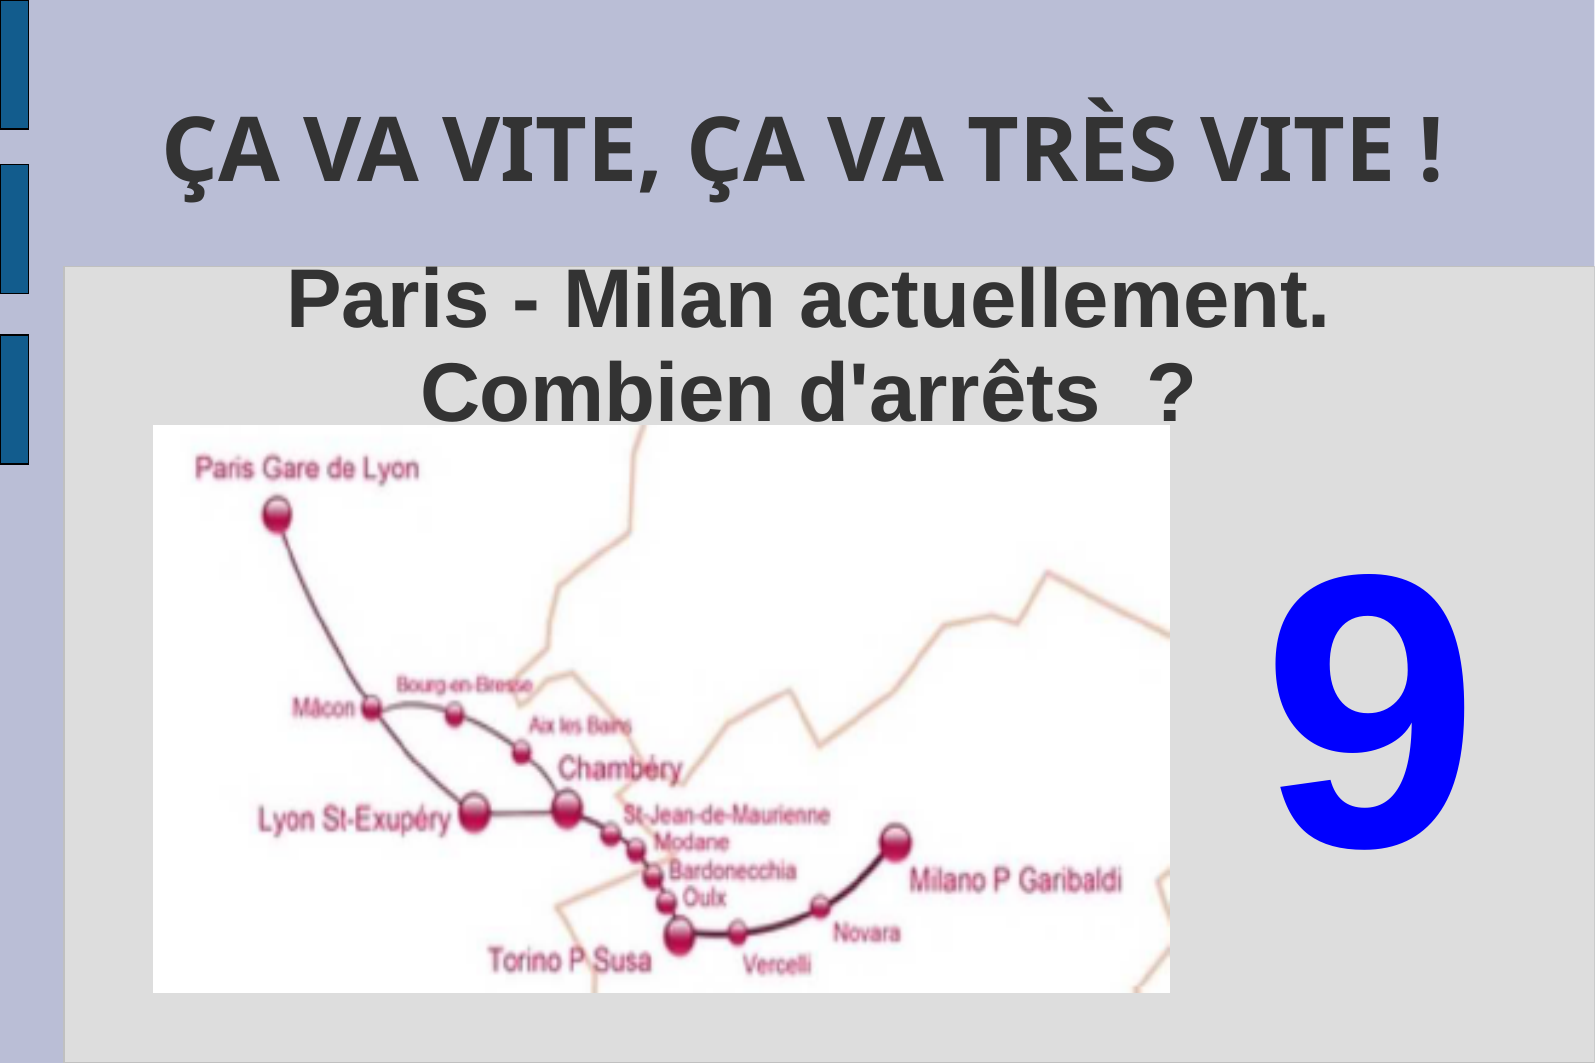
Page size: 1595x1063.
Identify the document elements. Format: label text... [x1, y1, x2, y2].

picture [153, 425, 1170, 993]
text_box ÇA VA VITE, ÇA VA TRÈS VITE ! [35, 47, 1571, 225]
text_box 9 [1181, 437, 1560, 969]
text_box Paris - Milan actuellement. Combien d'arrêts ? [23, 247, 1595, 426]
